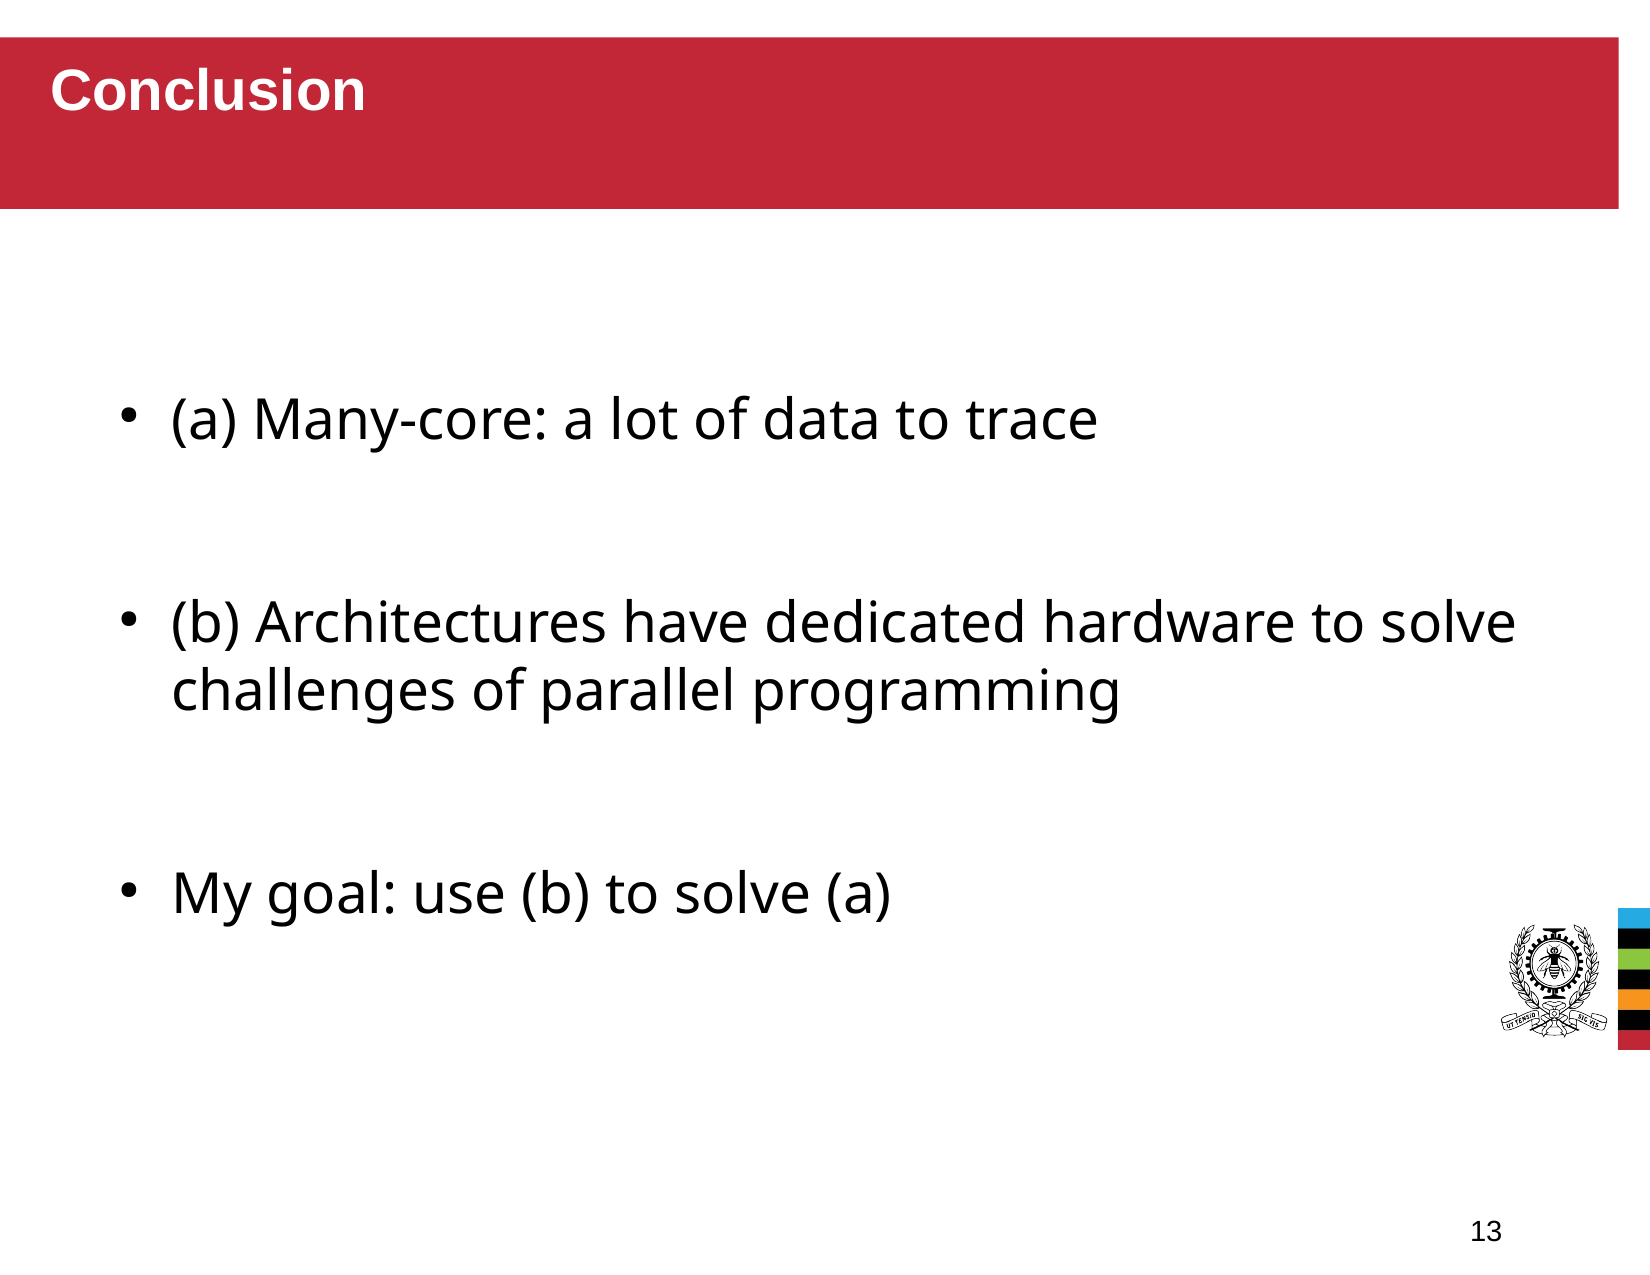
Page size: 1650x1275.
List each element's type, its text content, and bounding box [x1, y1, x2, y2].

text_box Conclusion [35, 44, 1312, 130]
list (a) Many-core: a lot of data to trace (b) Architectures have dedicated hardware to solve challenges of parallel programming My goal: use (b) to solve (a) [82, 262, 1605, 1147]
picture [1605, 908, 1650, 1050]
